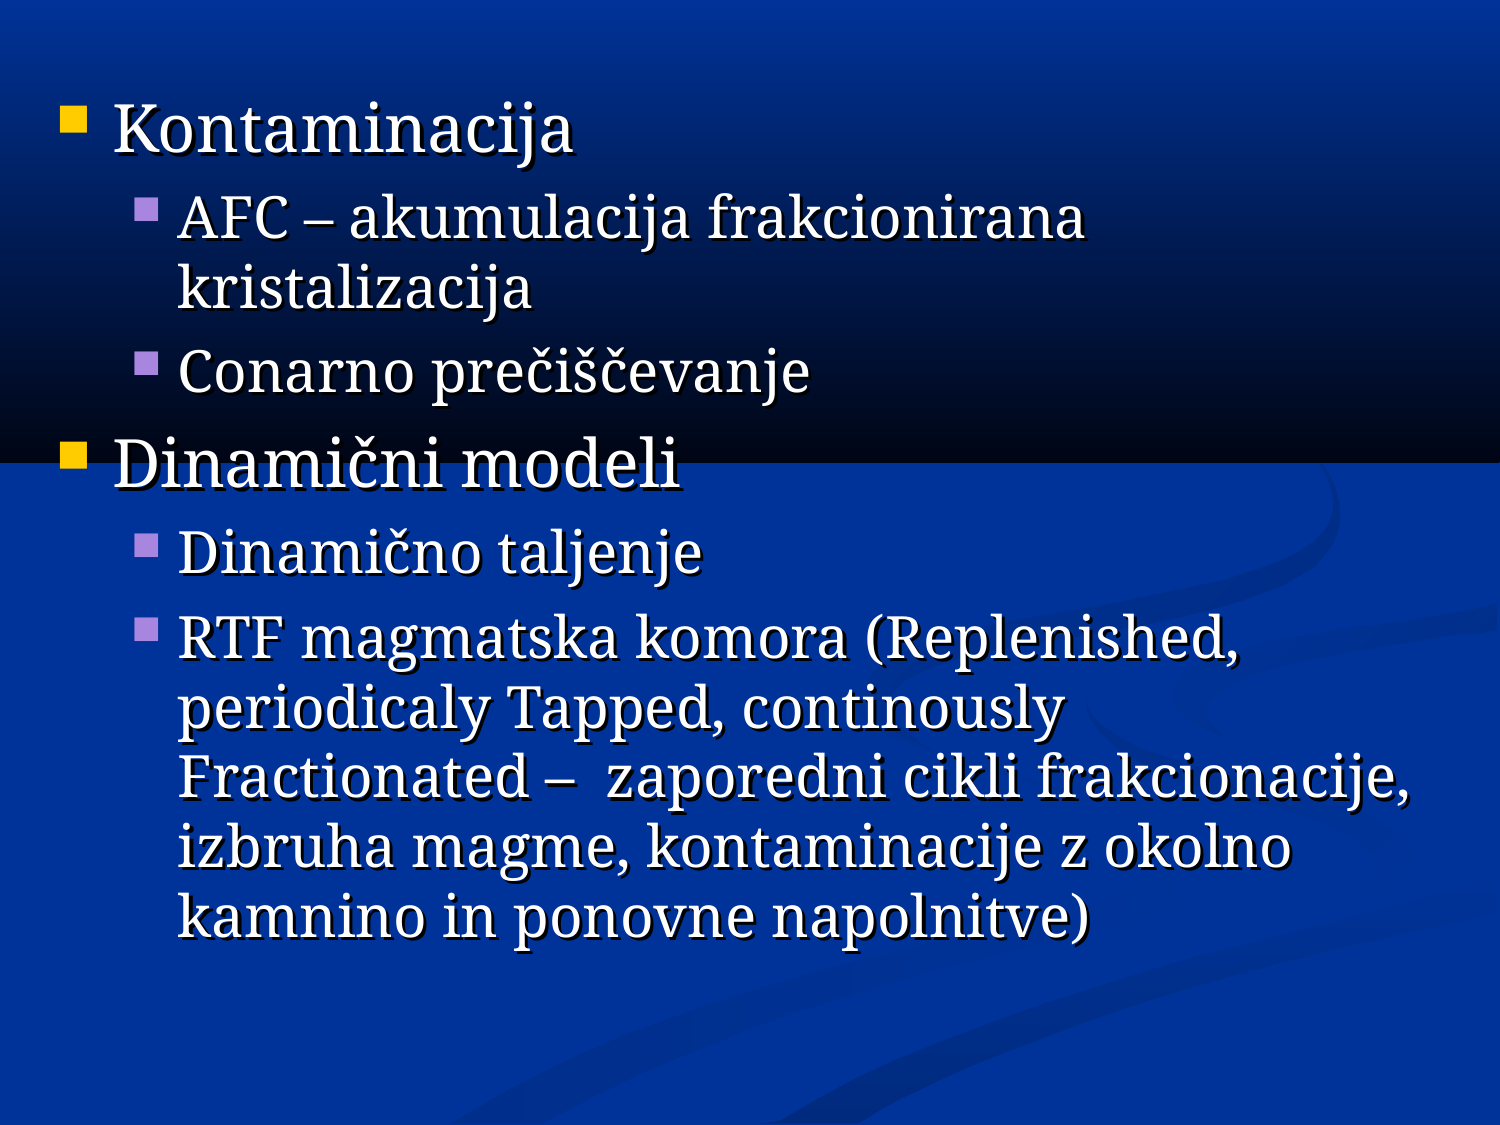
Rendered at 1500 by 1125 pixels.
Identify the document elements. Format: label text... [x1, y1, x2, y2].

list Kontaminacija AFC – akumulacija frakcionirana kristalizacija Conarno prečiščevanje Dinamični modeli Dinamično taljenje RTF magmatska komora (Replenished, periodicaly Tapped, continously Fractionated – zaporedni cikli frakcionacije, izbruha magme, kontaminacije z okolno kamnino in ponovne napolnitve) [41, 78, 1436, 1125]
